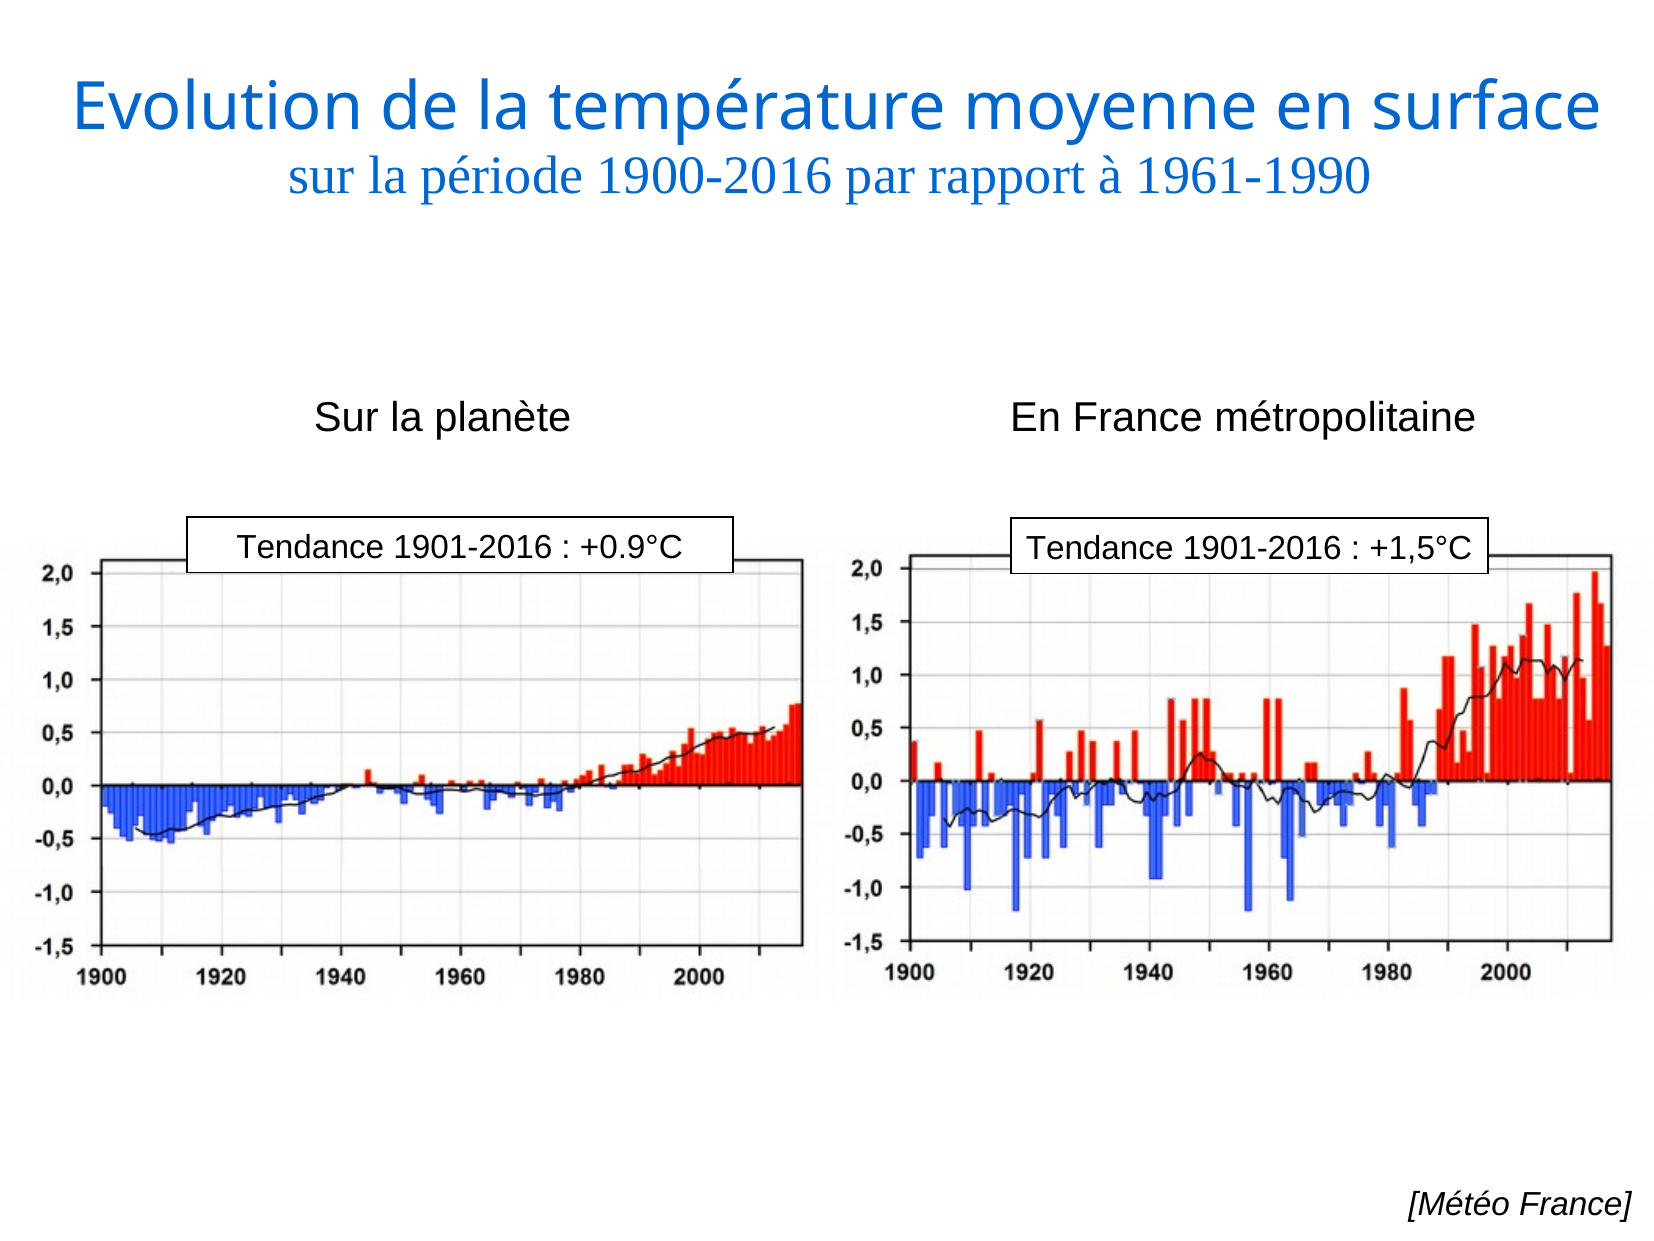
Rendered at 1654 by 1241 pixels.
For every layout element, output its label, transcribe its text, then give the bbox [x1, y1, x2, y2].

title Evolution de la température moyenne en surface sur la période 1900-2016 par rapport à 1961-1990 [54, 42, 1622, 232]
text_box Tendance 1901-2016 : +0.9°C [187, 517, 733, 573]
text_box Tendance 1901-2016 : +1,5°C [1011, 518, 1488, 574]
text_box En France métropolitaine [891, 381, 1595, 448]
picture [0, 196, 1654, 1241]
text_box Sur la planète [84, 382, 801, 448]
text_box [Météo France] [1202, 1178, 1647, 1236]
